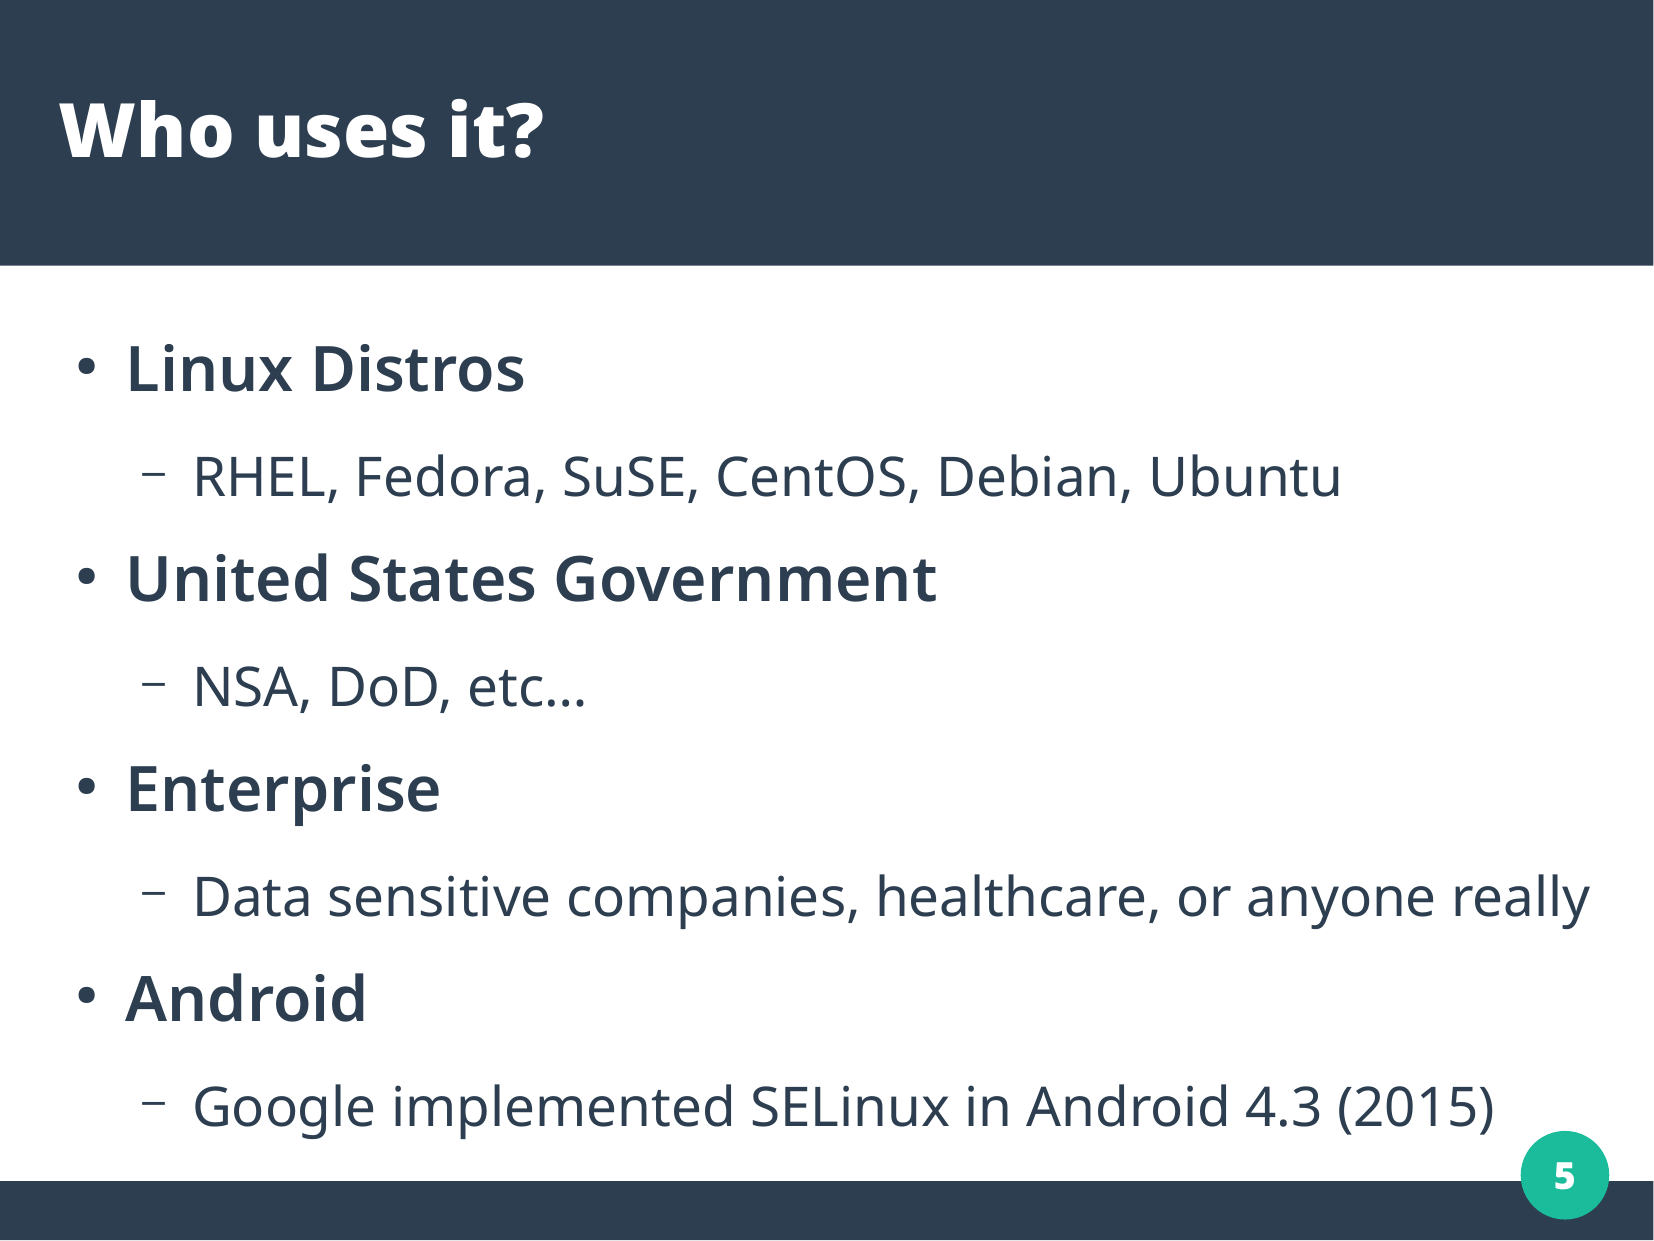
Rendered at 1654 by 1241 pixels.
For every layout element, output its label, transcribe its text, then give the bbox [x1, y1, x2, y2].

title Who uses it? [59, 49, 1595, 207]
list Linux Distros RHEL, Fedora, SuSE, CentOS, Debian, Ubuntu United States Government NSA, DoD, etc… Enterprise Data sensitive companies, healthcare, or anyone really Android Google implemented SELinux in Android 4.3 (2015) [59, 324, 1595, 1152]
